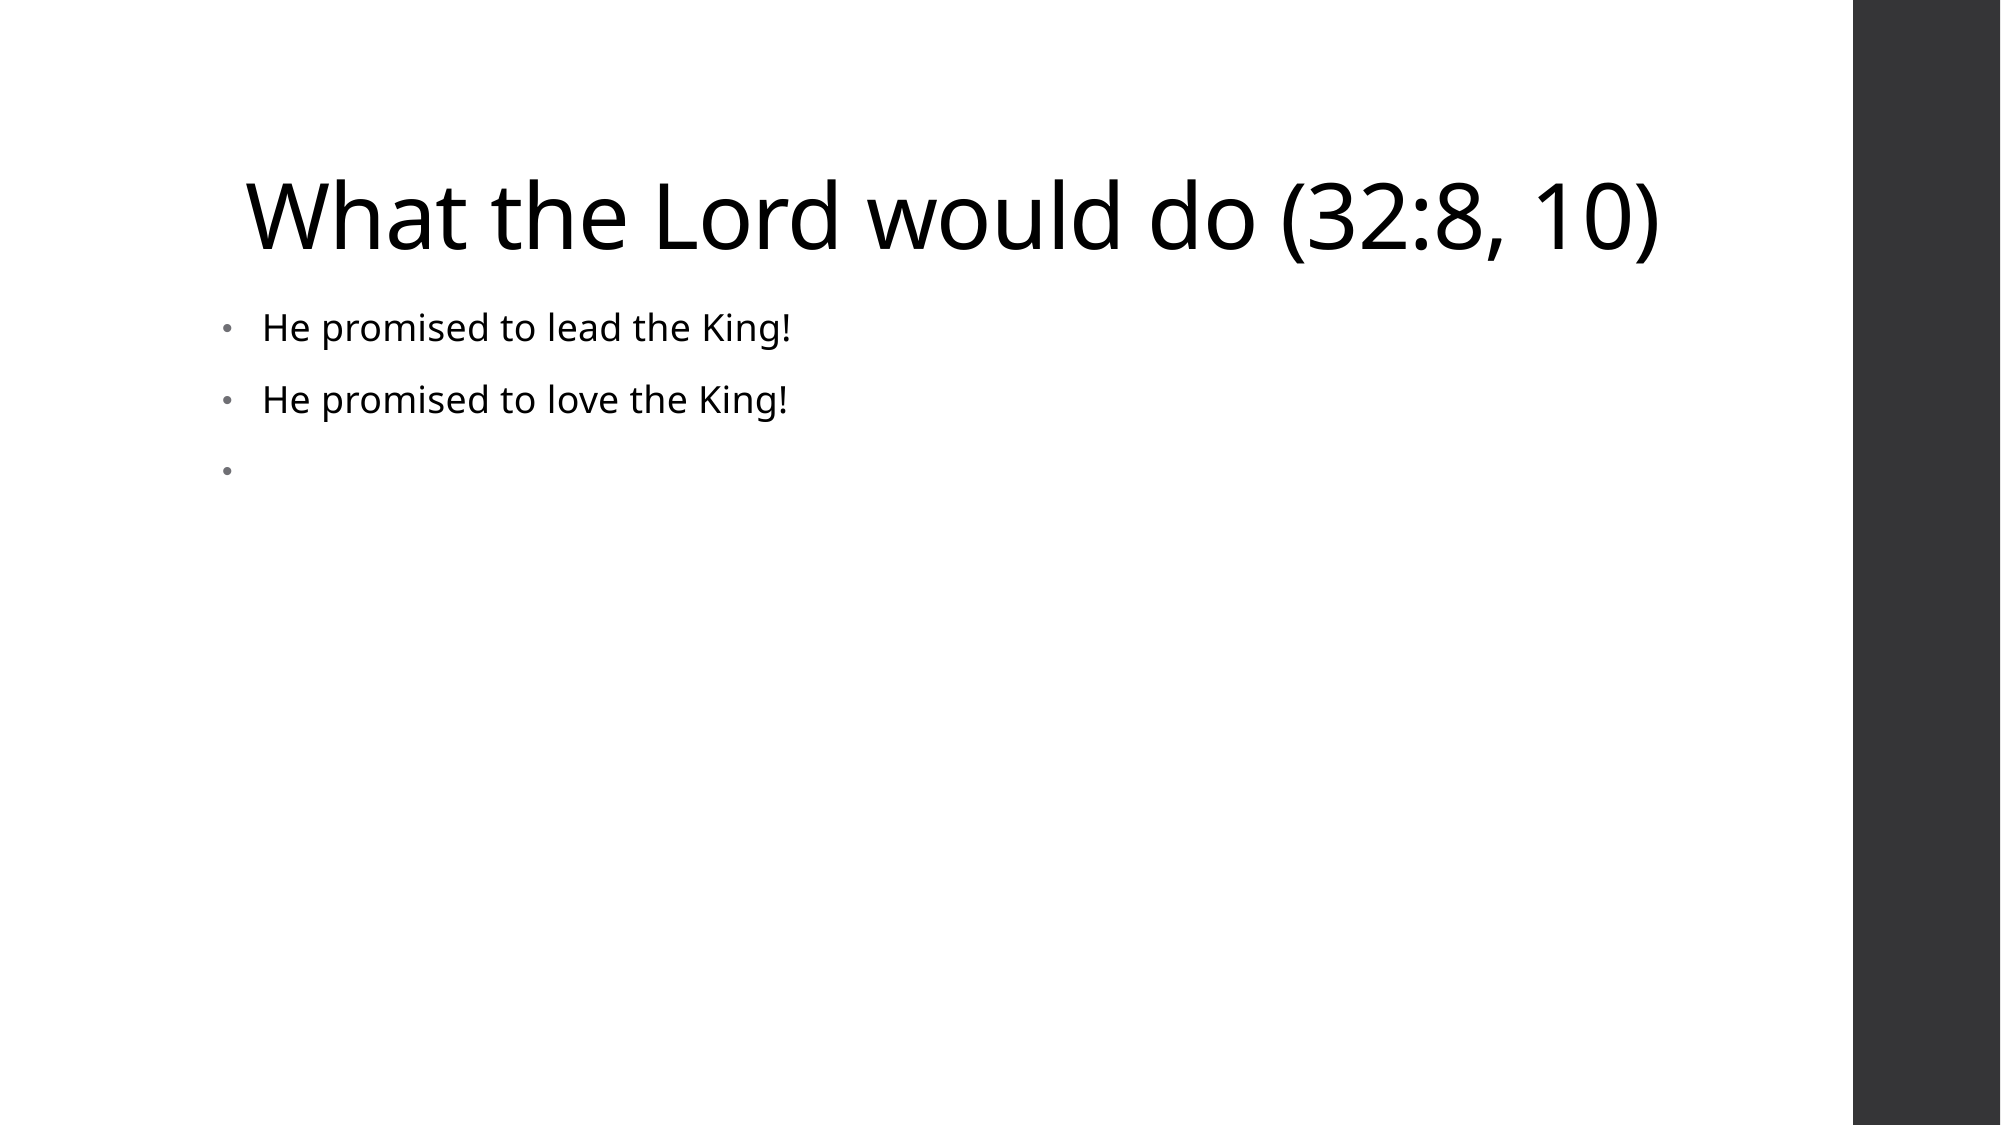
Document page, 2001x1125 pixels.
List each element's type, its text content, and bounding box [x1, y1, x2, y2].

title What the Lord would do (32:8, 10) [206, 60, 1797, 278]
list He promised to lead the King! He promised to love the King! [206, 299, 1617, 1014]
